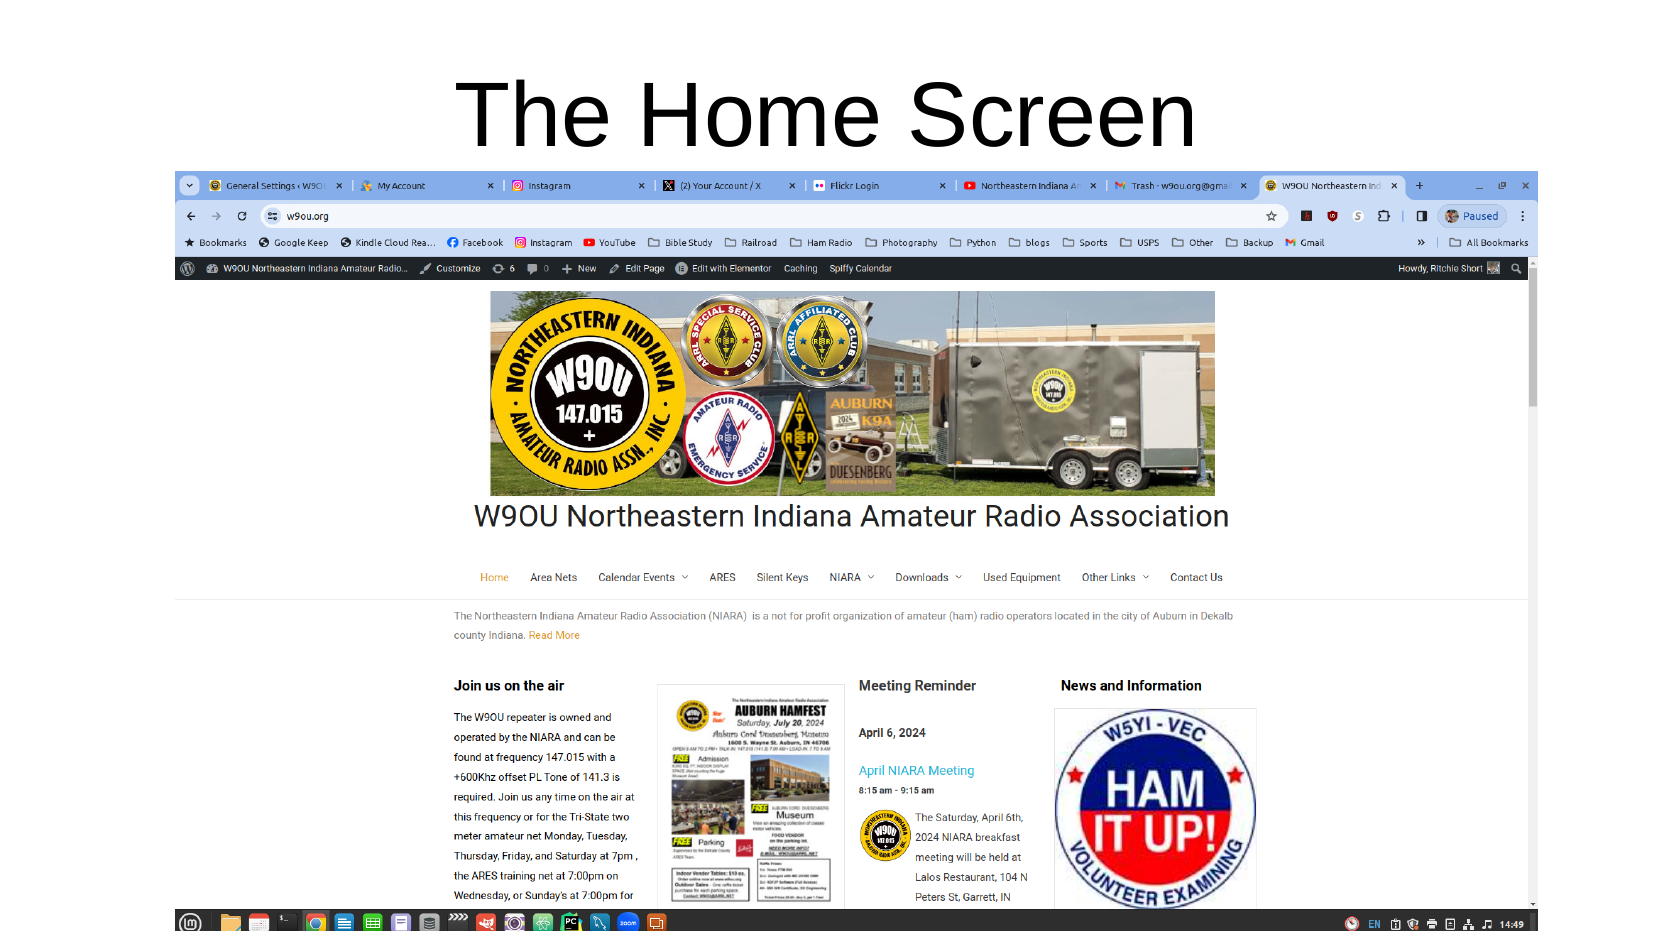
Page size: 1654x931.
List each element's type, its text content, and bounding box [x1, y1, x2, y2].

picture [175, 171, 1538, 931]
title The Home Screen [82, 37, 1571, 193]
